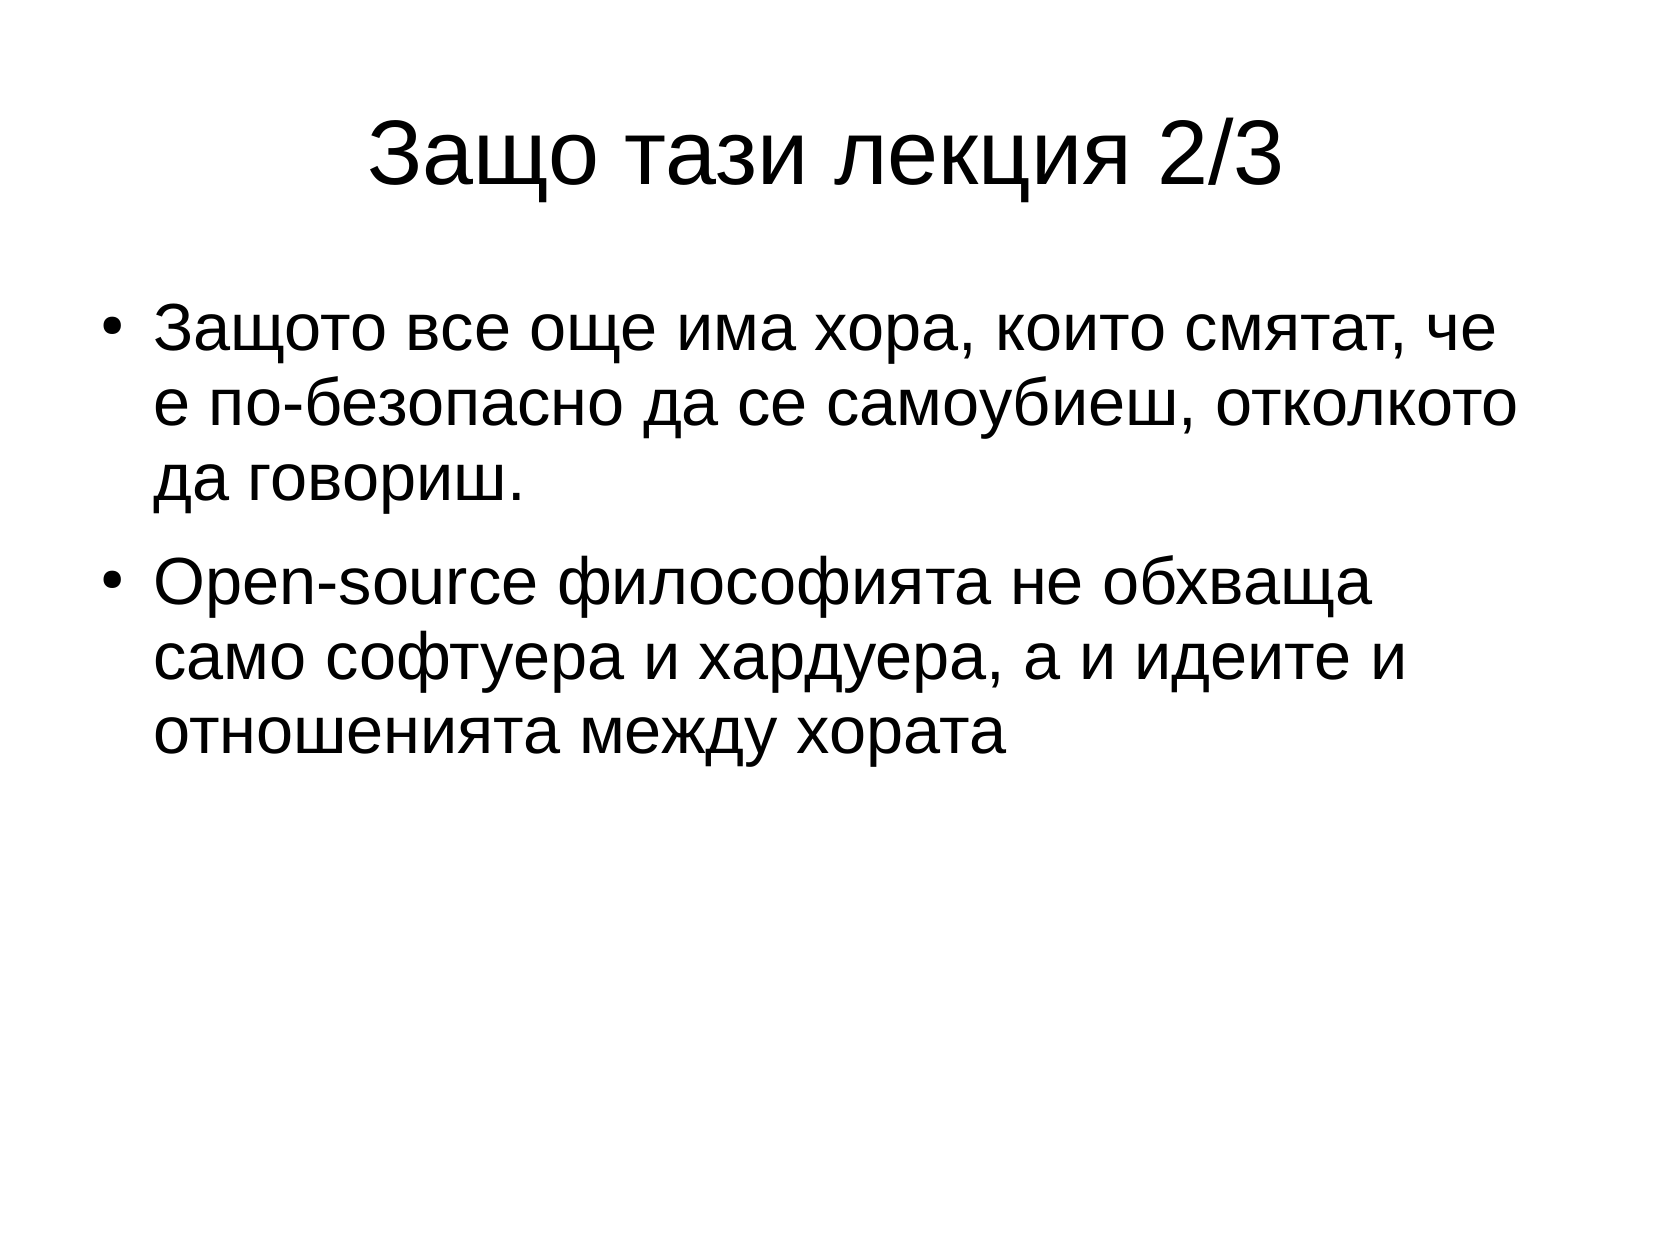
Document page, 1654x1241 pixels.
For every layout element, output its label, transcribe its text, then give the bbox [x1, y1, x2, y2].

title Защо тази лекция 2/3 [82, 49, 1571, 257]
list Защото все още има хора, които смятат, че е по-безопасно да се самоубиеш, отколкото да говориш. Open-source философията не обхваща само софтуера и хардуера, а и идеите и отношенията между хората [82, 290, 1538, 1010]
